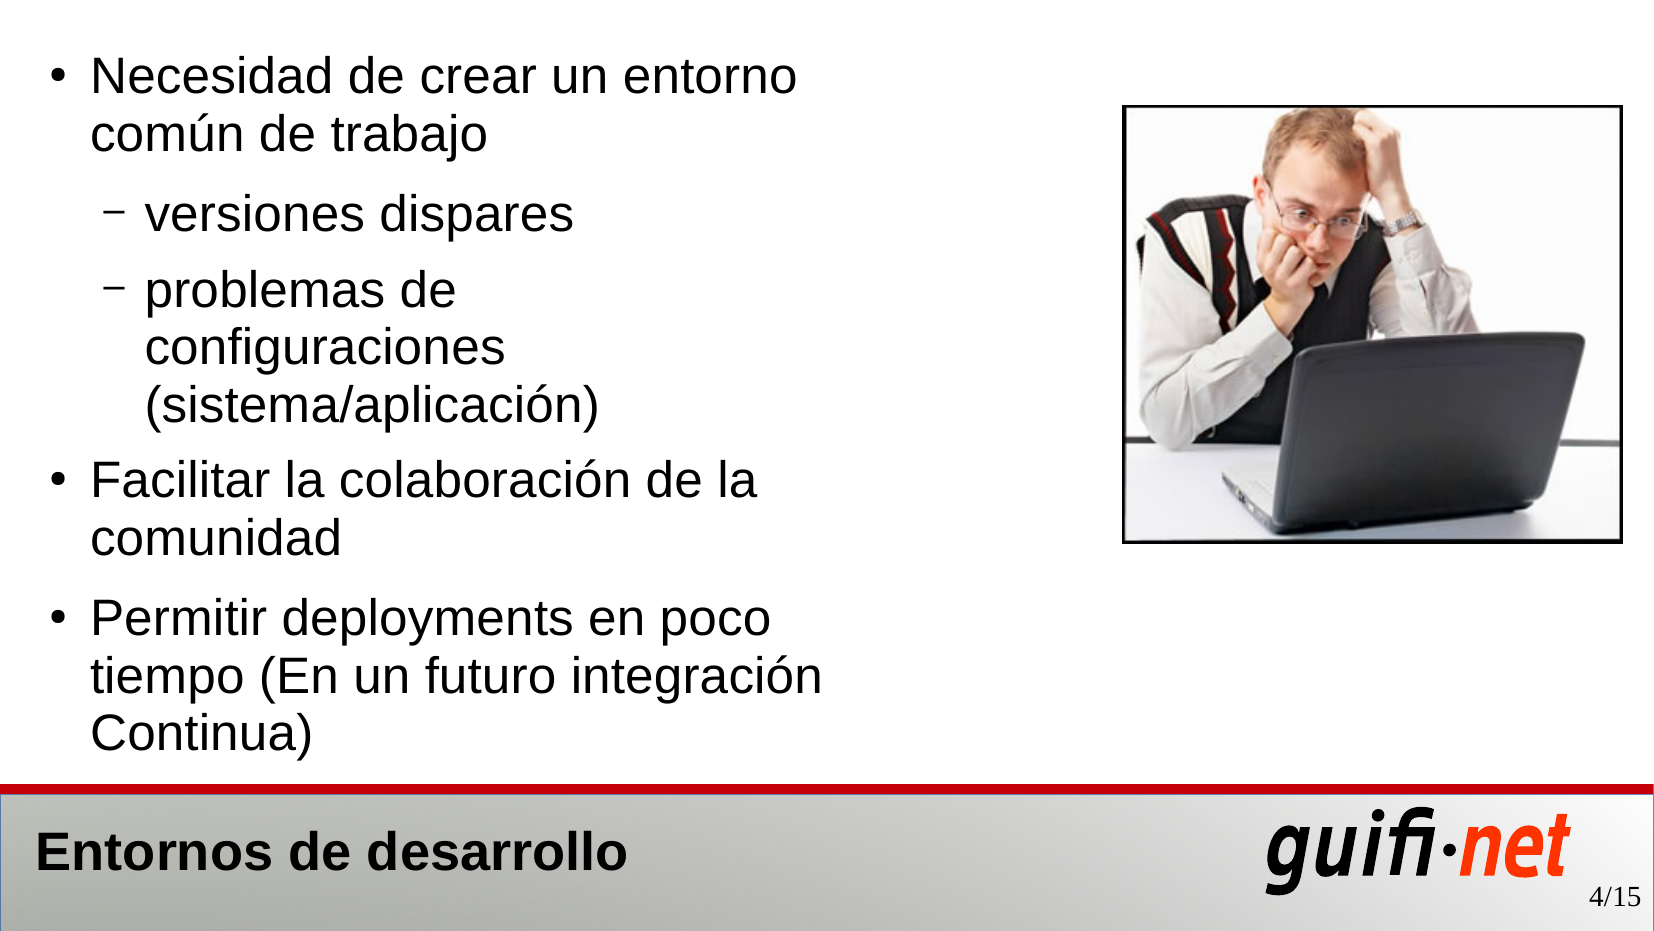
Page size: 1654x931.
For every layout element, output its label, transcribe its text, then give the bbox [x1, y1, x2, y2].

list Necesidad de crear un entorno común de trabajo versiones dispares problemas de configuraciones (sistema/aplicación) Facilitar la colaboración de la comunidad Permitir deployments en poco tiempo (En un futuro integración Continua) [35, 47, 827, 768]
title Entornos de desarrollo [35, 804, 1182, 898]
picture [1122, 105, 1623, 544]
